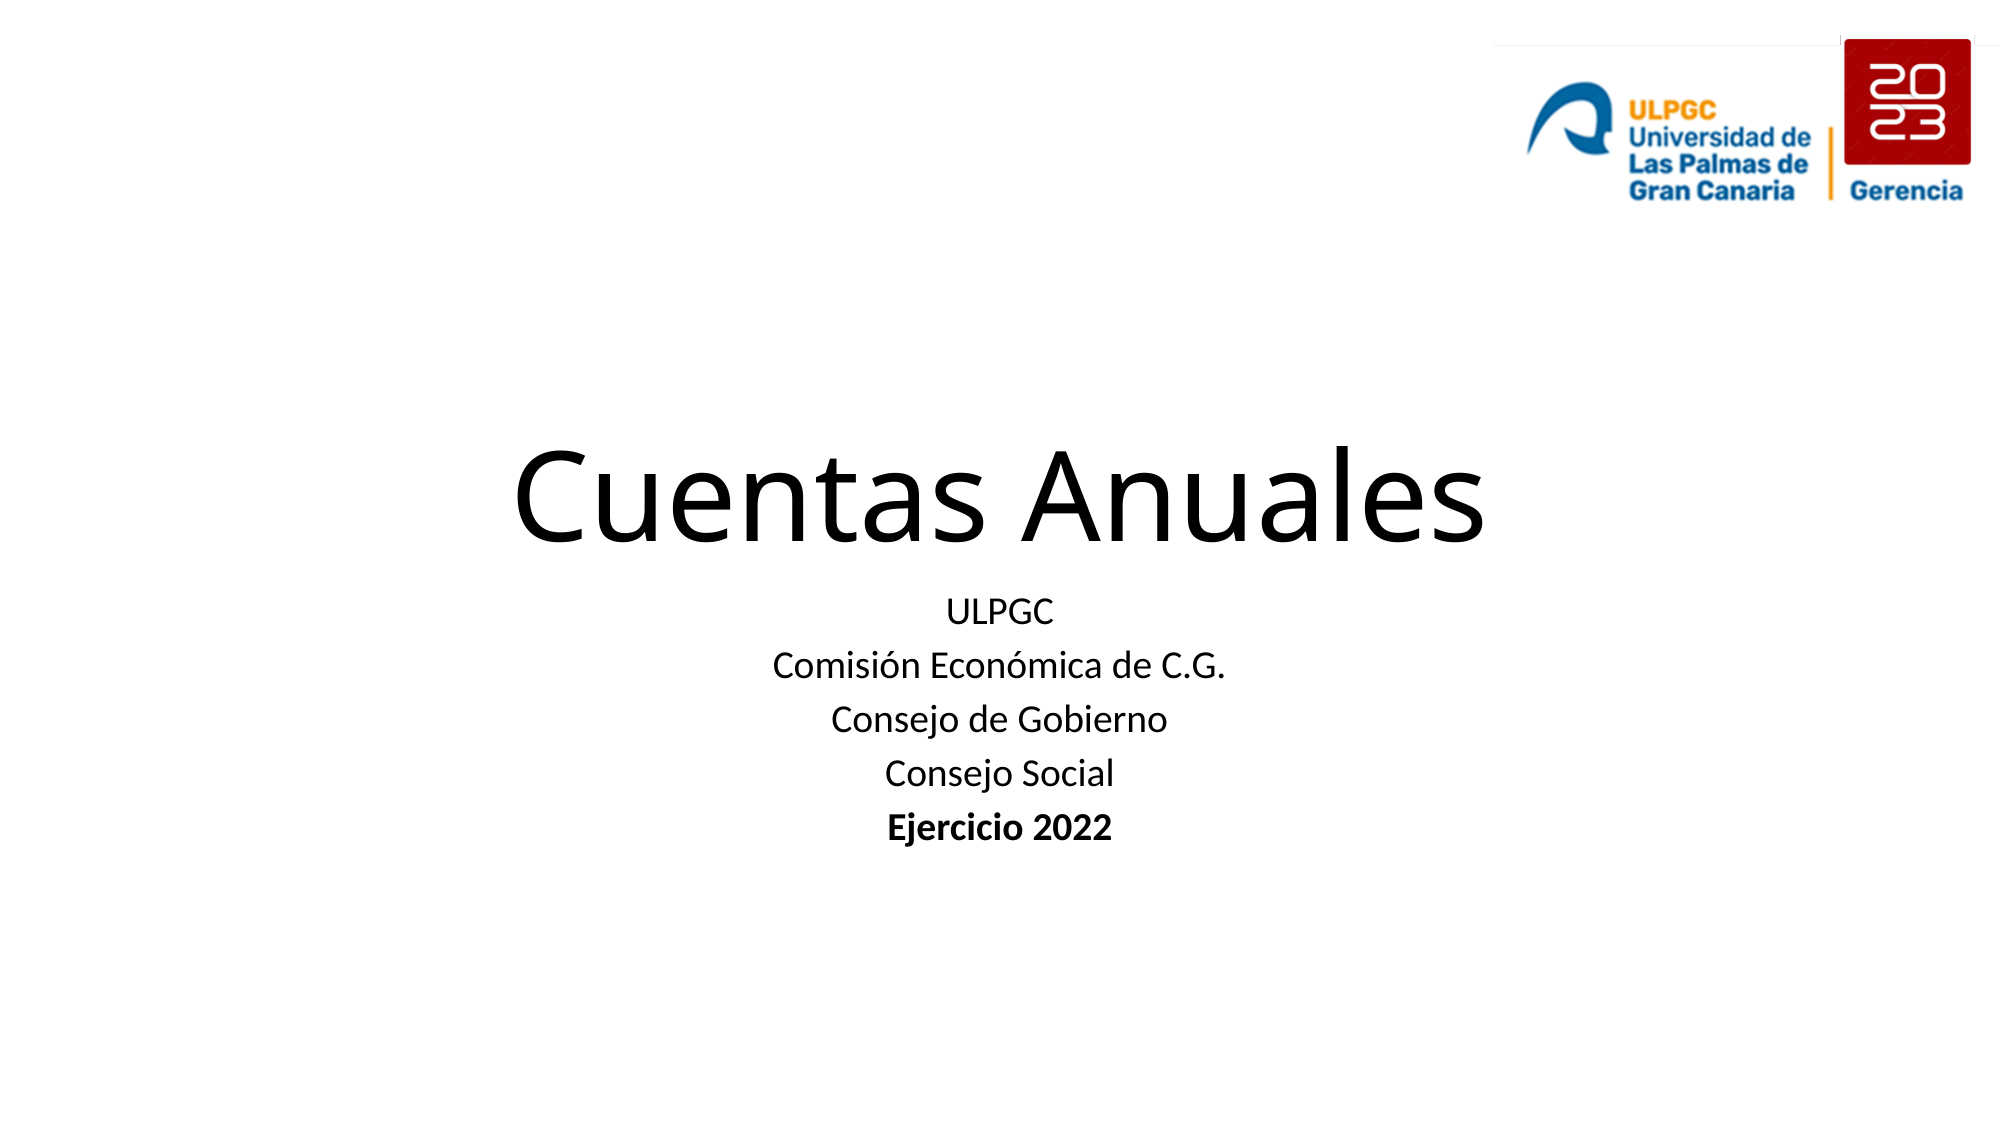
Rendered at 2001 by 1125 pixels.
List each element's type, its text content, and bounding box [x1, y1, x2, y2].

subtitle ULPGC Comisión Económica de C.G. Consejo de Gobierno Consejo Social Ejercicio 2022 [249, 590, 1750, 863]
picture [1493, 35, 2000, 243]
title Cuentas Anuales [249, 184, 1750, 576]
